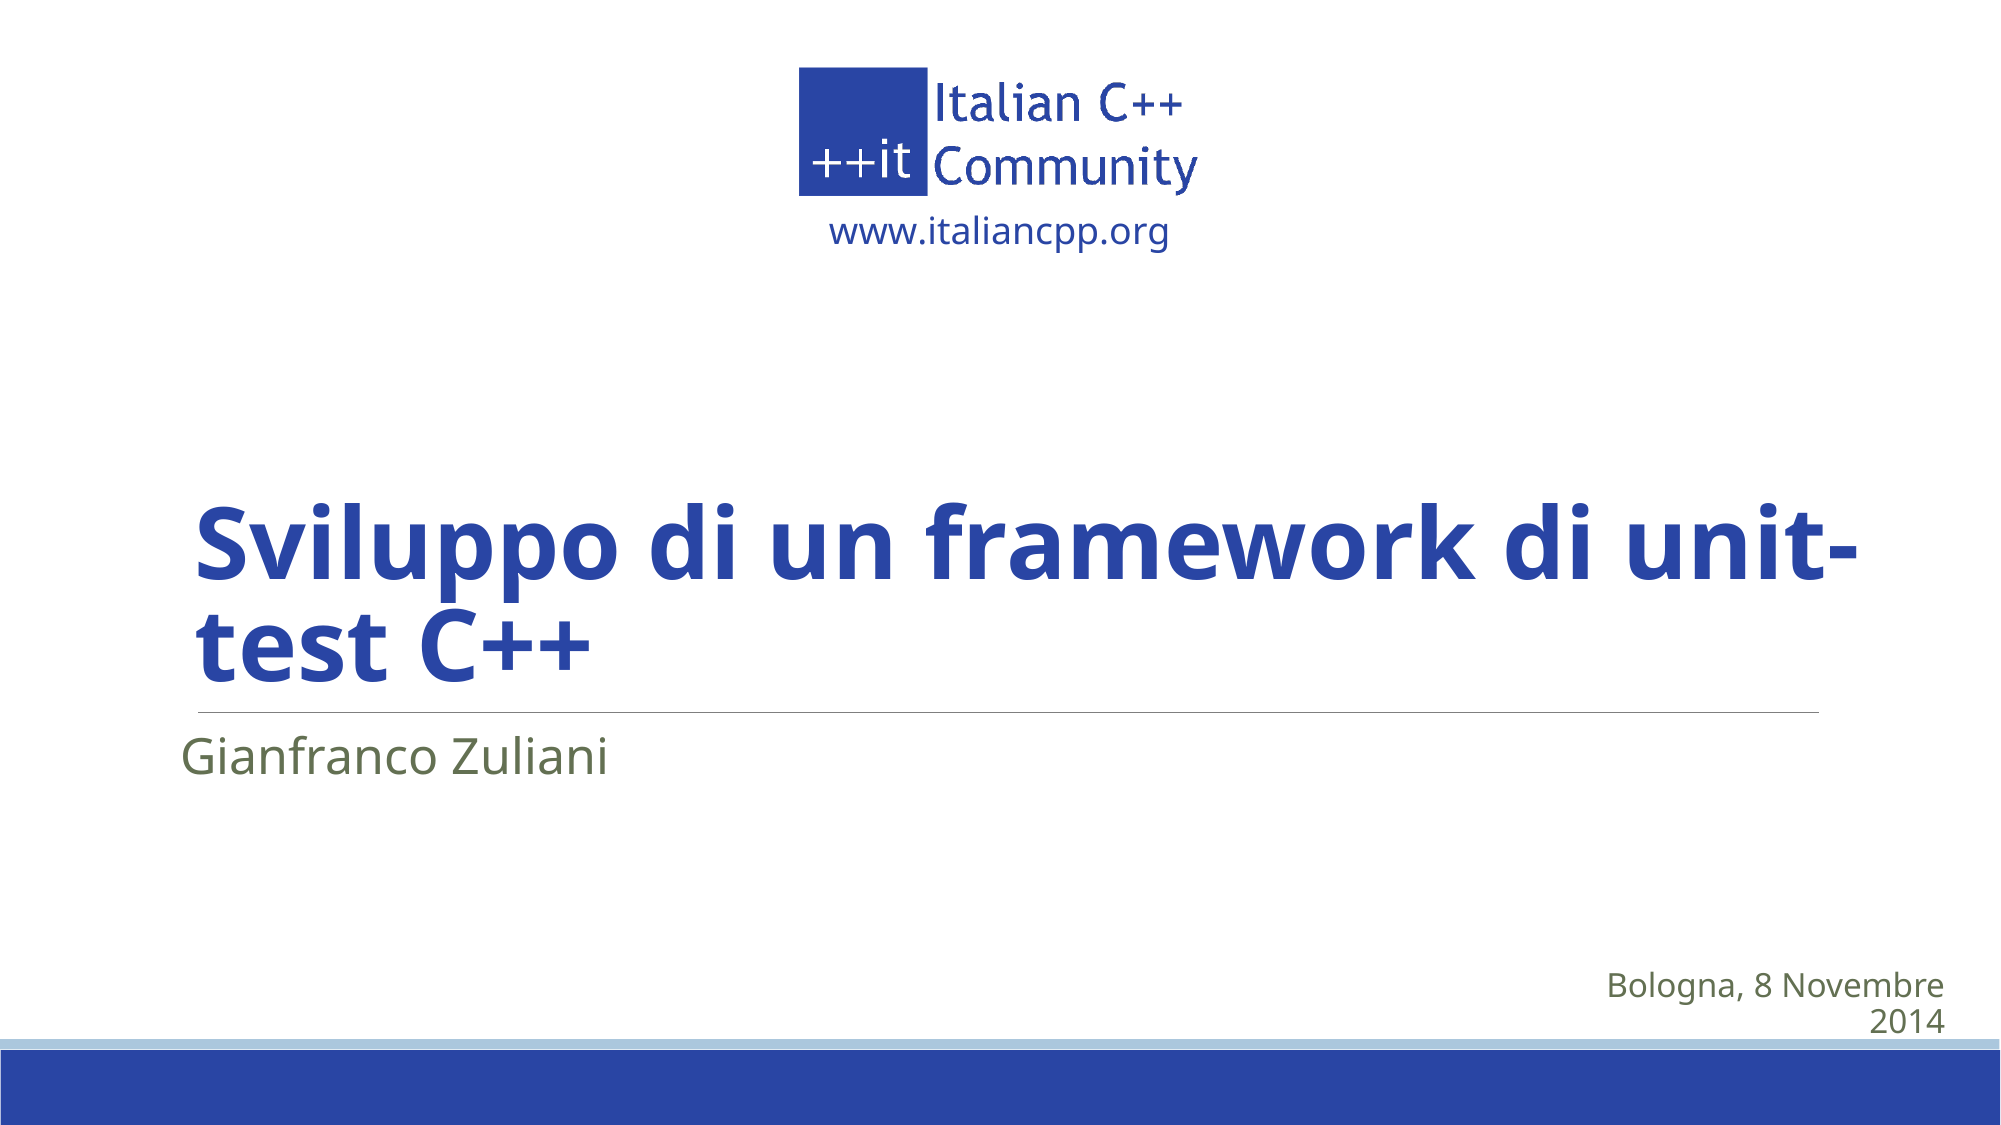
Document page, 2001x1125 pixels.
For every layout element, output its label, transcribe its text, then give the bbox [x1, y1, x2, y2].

subtitle Gianfranco Zuliani [180, 730, 1831, 815]
picture [799, 65, 1200, 109]
text_box Bologna, 8 Novembre 2014 [1606, 968, 1993, 1028]
title Sviluppo di un framework di unit-test C++ [179, 109, 1949, 710]
